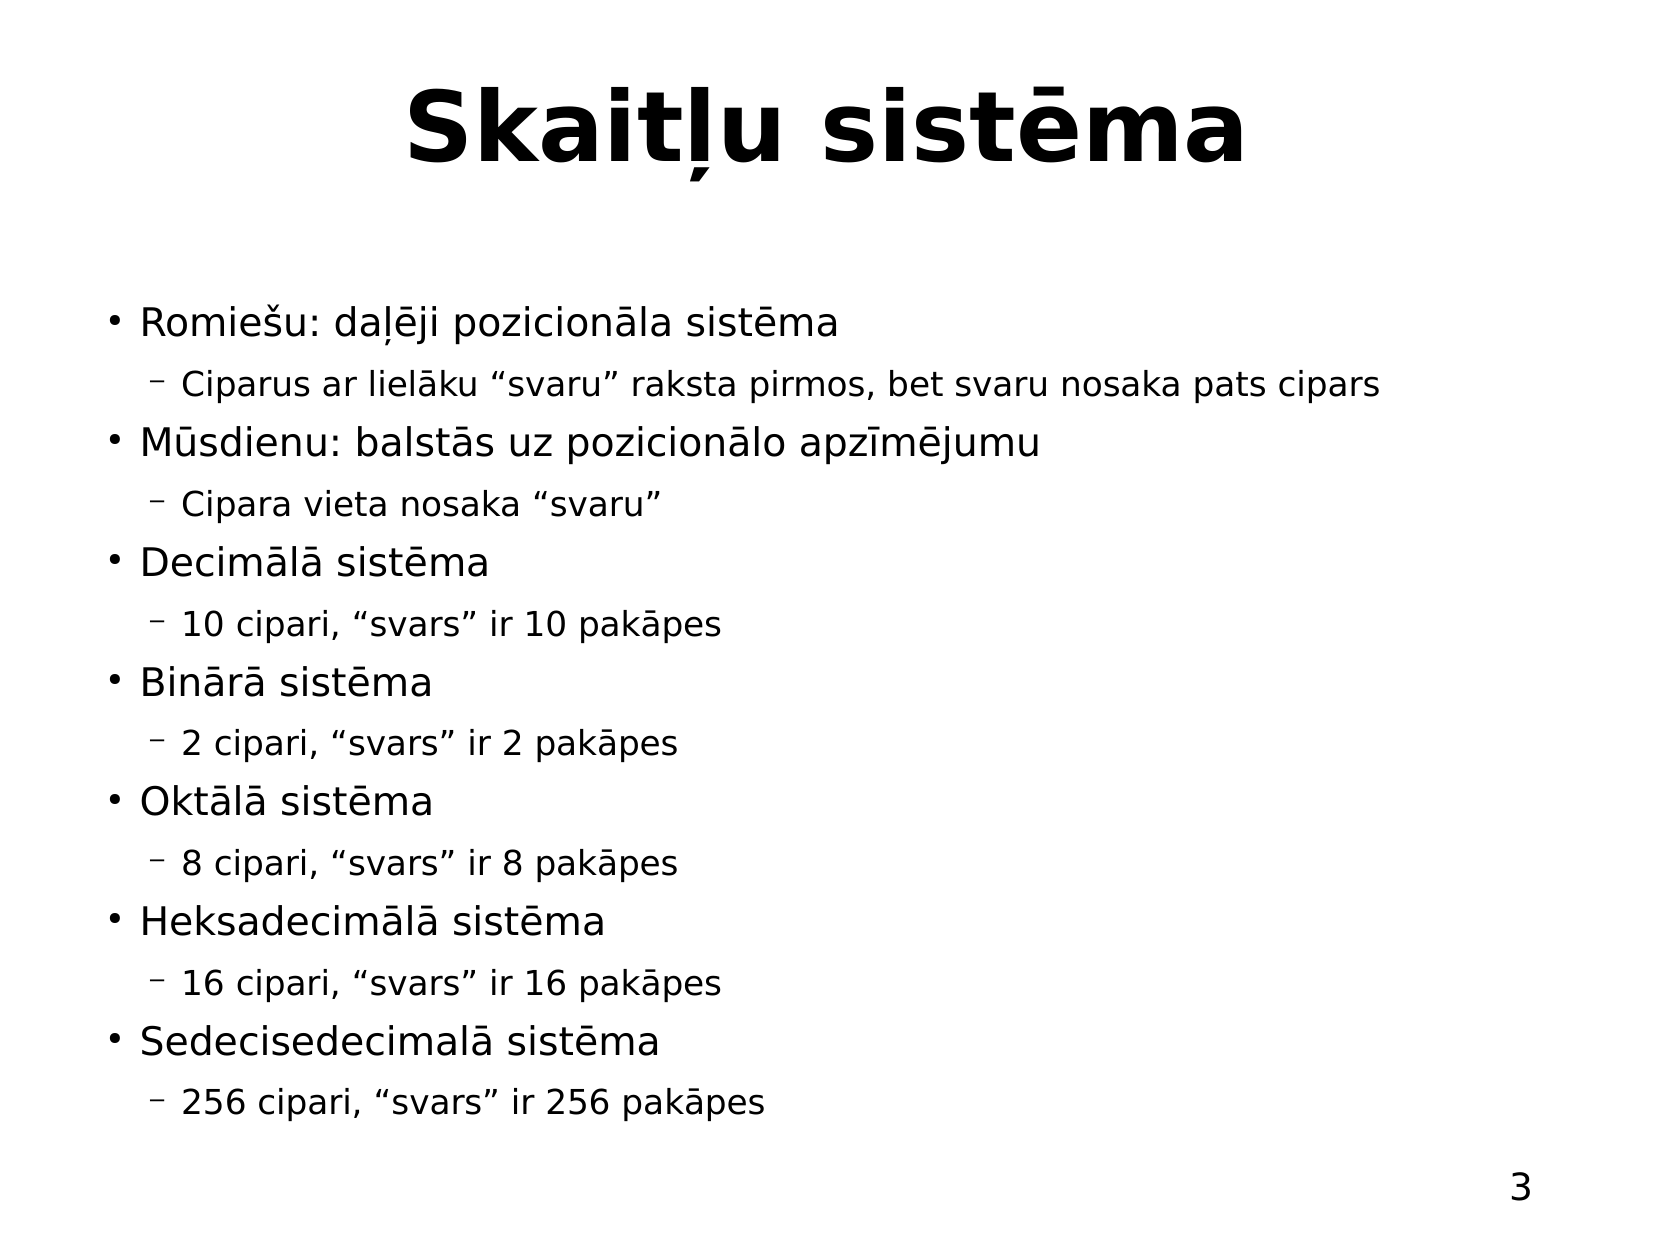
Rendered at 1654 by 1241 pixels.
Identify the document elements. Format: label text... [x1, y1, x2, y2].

list Romiešu: daļēji pozicionāla sistēma Ciparus ar lielāku “svaru” raksta pirmos, bet svaru nosaka pats cipars Mūsdienu: balstās uz pozicionālo apzīmējumu Cipara vieta nosaka “svaru” Decimālā sistēma 10 cipari, “svars” ir 10 pakāpes Binārā sistēma 2 cipari, “svars” ir 2 pakāpes Oktālā sistēma 8 cipari, “svars” ir 8 pakāpes Heksadecimālā sistēma 16 cipari, “svars” ir 16 pakāpes Sedecisedecimalā sistēma 256 cipari, “svars” ir 256 pakāpes [82, 290, 1571, 1140]
title Skaitļu sistēma [82, 49, 1571, 195]
